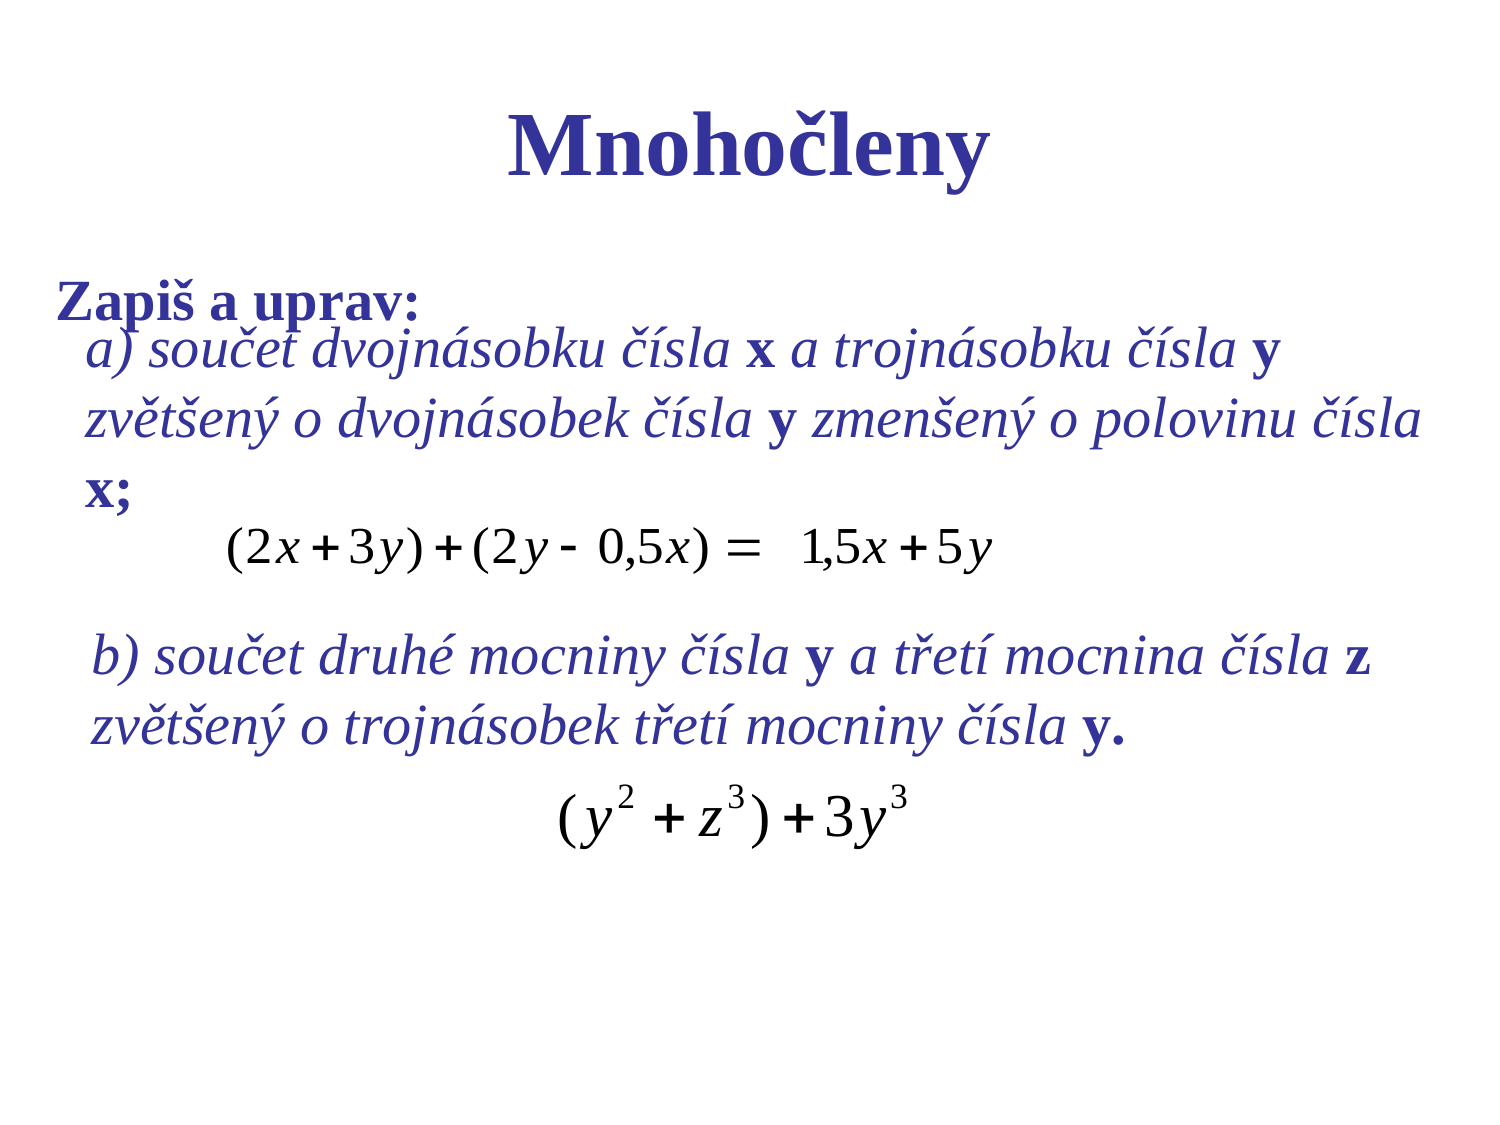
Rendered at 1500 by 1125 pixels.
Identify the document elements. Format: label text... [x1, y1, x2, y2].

text_box b) součet druhé mocniny čísla y a třetí mocnina čísla z zvětšený o trojnásobek třetí mocniny čísla y. [76, 633, 1500, 739]
chart [797, 515, 1006, 585]
title Mnohočleny [75, 45, 1426, 233]
chart [549, 770, 916, 862]
text_box a) součet dvojnásobku čísla x a trojnásobku čísla y zvětšený o dvojnásobek čísla y zmenšený o polovinu čísla x; [70, 361, 1500, 467]
text_box Zapiš a uprav: [41, 245, 1471, 350]
chart [218, 515, 762, 585]
